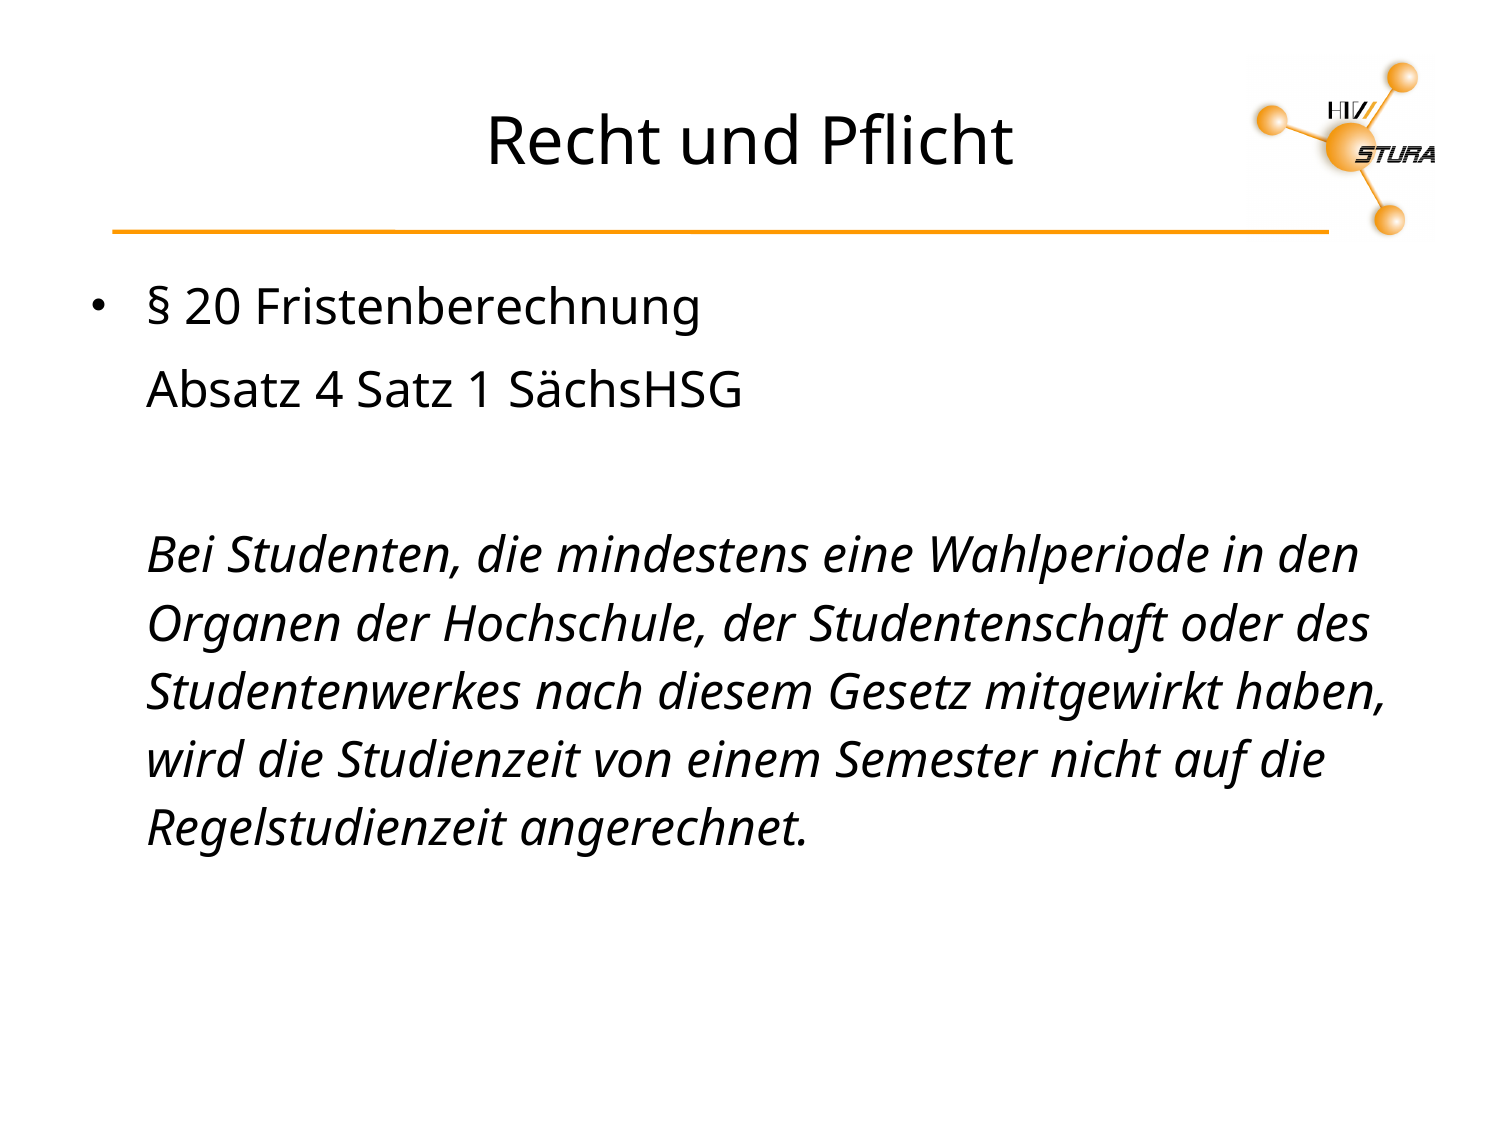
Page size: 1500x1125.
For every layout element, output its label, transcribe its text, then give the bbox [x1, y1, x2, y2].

list § 20 Fristenberechnung Absatz 4 Satz 1 SächsHSG Bei Studenten, die mindestens eine Wahlperiode in den Organen der Hochschule, der Studentenschaft oder des Studentenwerkes nach diesem Gesetz mitgewirkt haben, wird die Studienzeit von einem Semester nicht auf die Regelstudienzeit angerechnet. [75, 263, 1425, 1006]
picture [1246, 54, 1435, 242]
title Recht und Pflicht [75, 44, 1425, 233]
